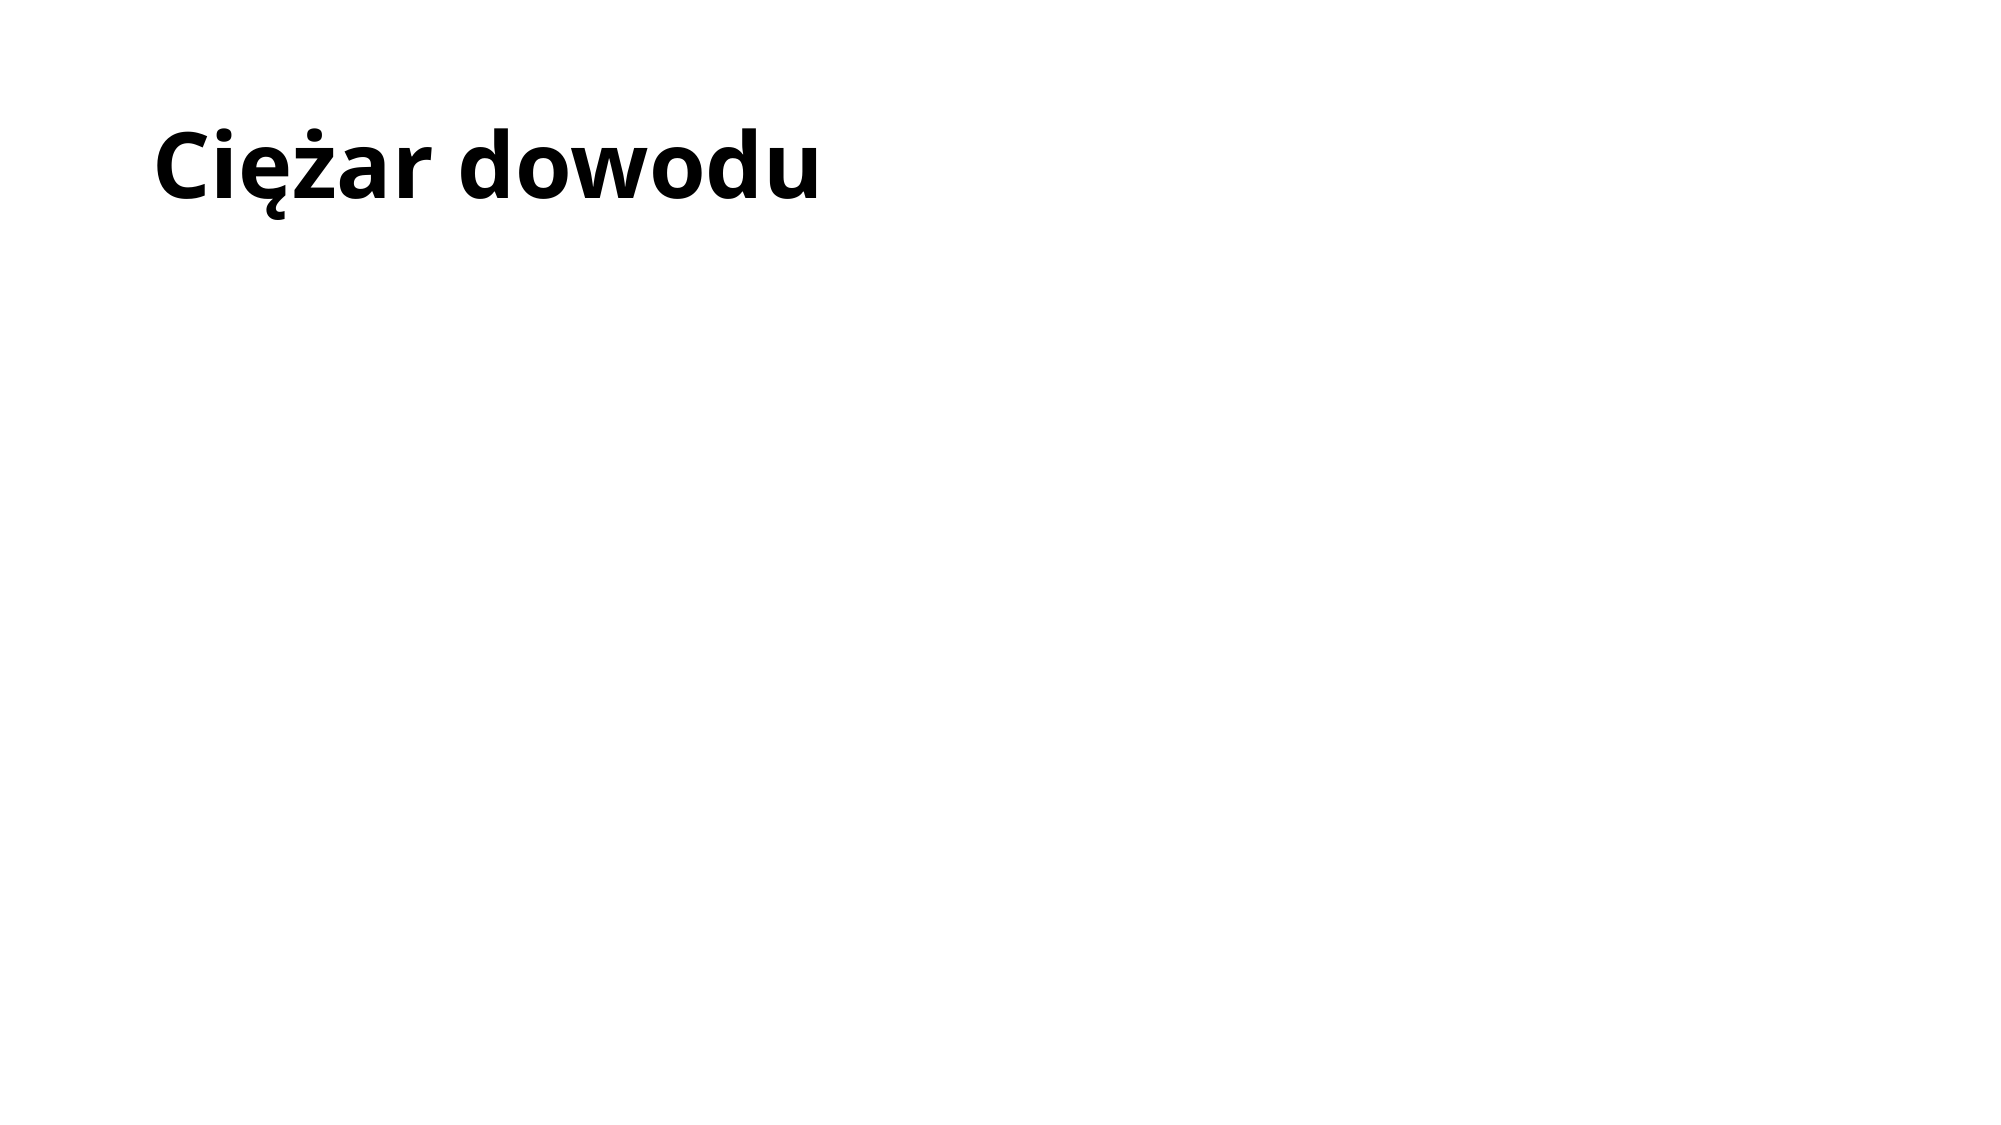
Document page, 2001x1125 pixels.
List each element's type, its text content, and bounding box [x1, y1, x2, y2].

title Ciężar dowodu [137, 59, 1863, 278]
